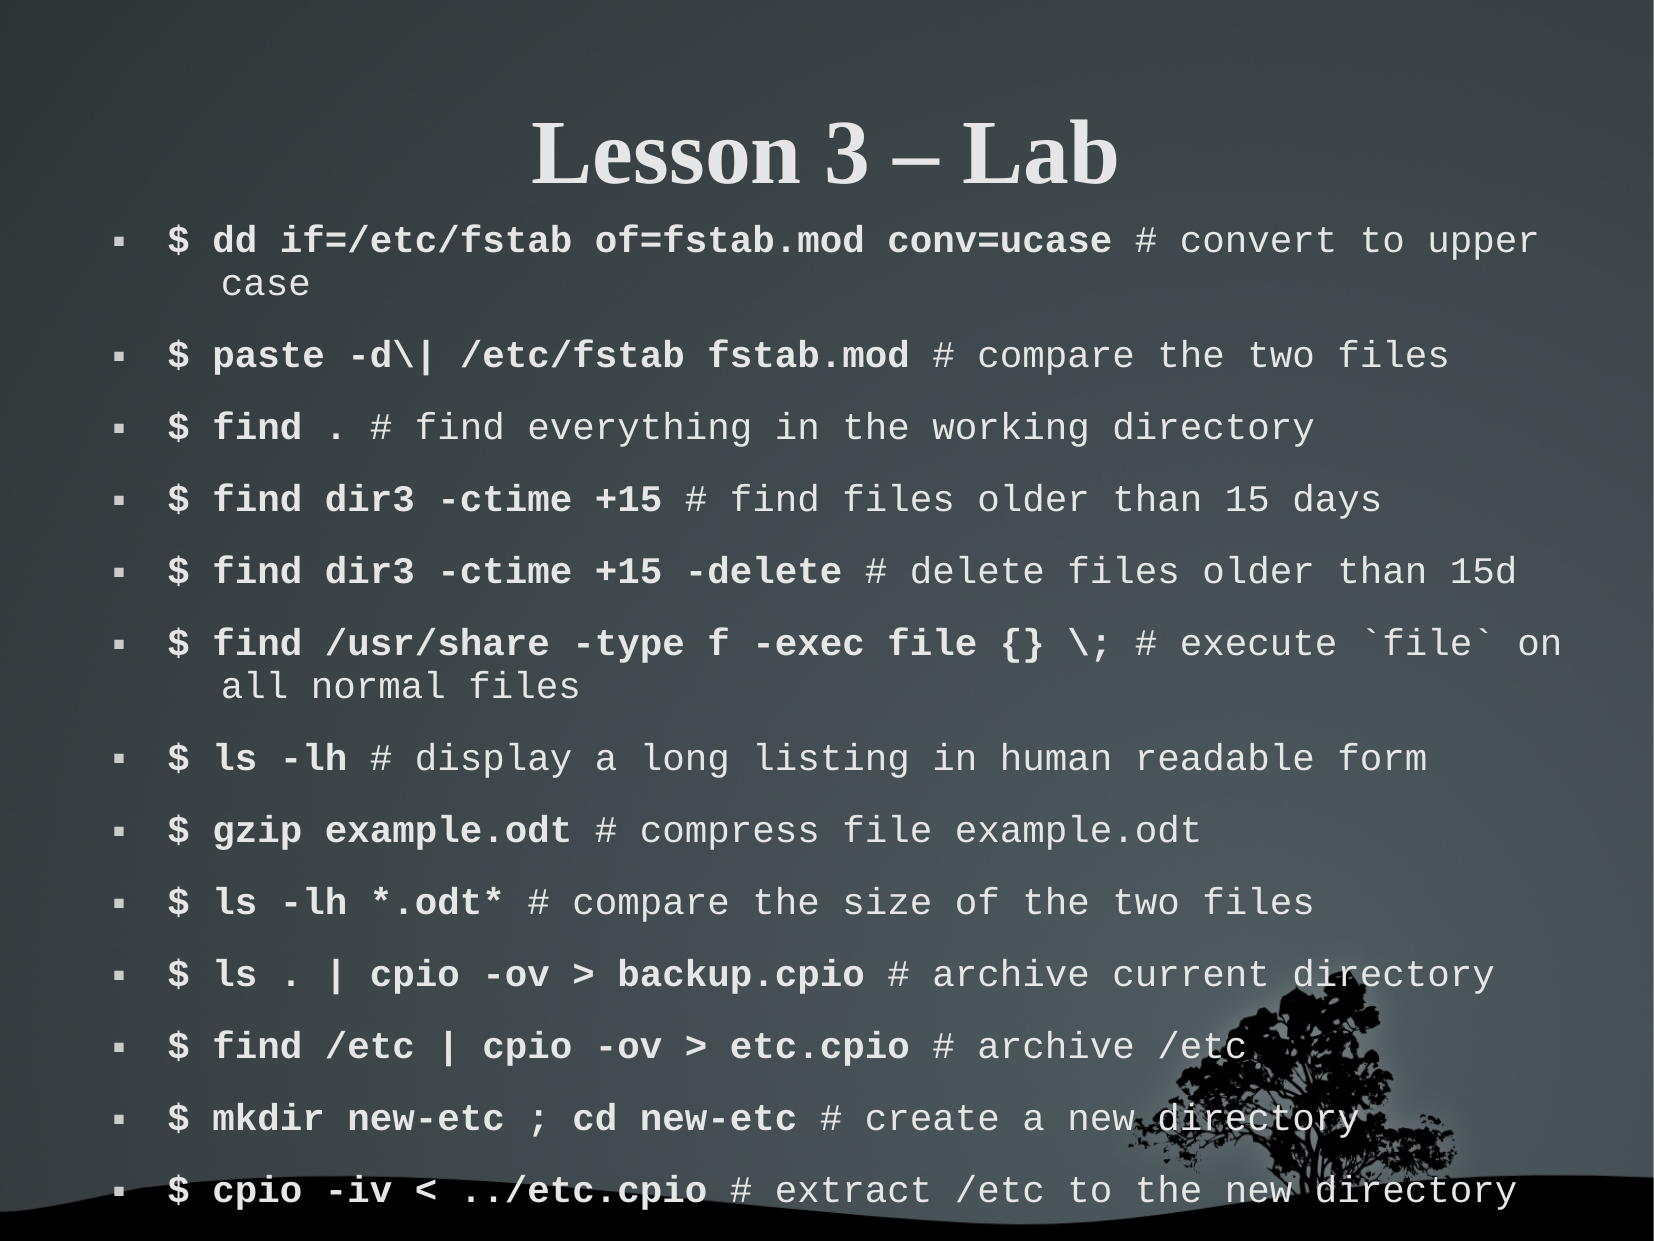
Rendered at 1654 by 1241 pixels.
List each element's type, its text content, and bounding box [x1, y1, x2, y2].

list $ dd if=/etc/fstab of=fstab.mod conv=ucase # convert to upper case $ paste -d\| /etc/fstab fstab.mod # compare the two files $ find . # find everything in the working directory $ find dir3 -ctime +15 # find files older than 15 days $ find dir3 -ctime +15 -delete # delete files older than 15d $ find /usr/share -type f -exec file {} \; # execute `file` on all normal files $ ls -lh # display a long listing in human readable form $ gzip example.odt # compress file example.odt $ ls -lh *.odt* # compare the size of the two files $ ls . | cpio -ov > backup.cpio # archive current directory $ find /etc | cpio -ov > etc.cpio # archive /etc $ mkdir new-etc ; cd new-etc # create a new directory $ cpio -iv < ../etc.cpio # extract /etc to the new directory [79, 221, 1568, 1214]
title Lesson 3 – Lab [82, 49, 1571, 257]
picture [0, 0, 1654, 1241]
